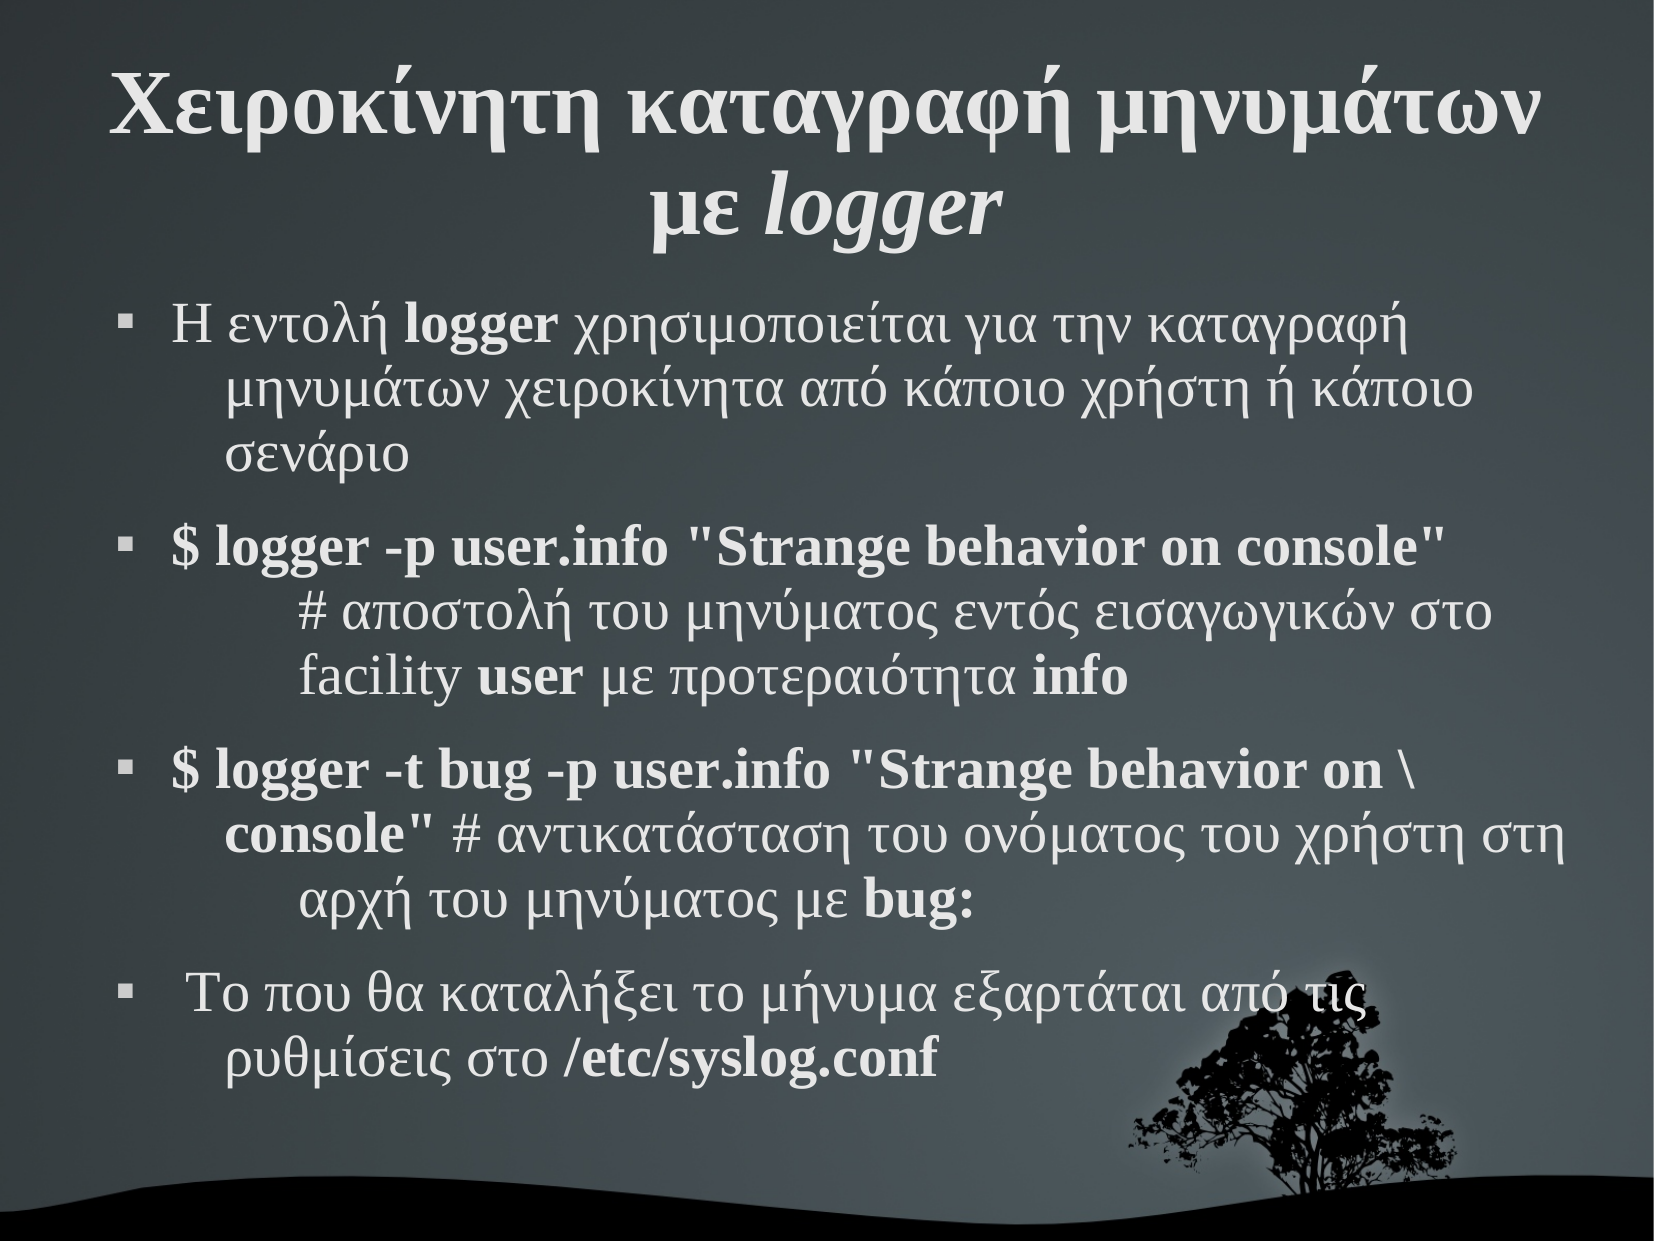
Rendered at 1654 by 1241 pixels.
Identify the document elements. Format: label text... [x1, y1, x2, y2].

picture [0, 0, 1654, 1241]
list H εντολή logger χρησιμοποιείται για την καταγραφή μηνυμάτων χειροκίνητα από κάποιο χρήστη ή κάποιο σενάριο $ logger -p user.info "Strange behavior on console" # αποστολή του μηνύματος εντός εισαγωγικών στο facility user με προτεραιότητα info $ logger -t bug -p user.info "Strange behavior on \ console" # αντικατάσταση του ονόματος του χρήστη στη αρχή του μηνύματος με bug: Το που θα καταλήξει το μήνυμα εξαρτάται από τις ρυθμίσεις στο /etc/syslog.conf [82, 290, 1571, 1199]
title Χειροκίνητη καταγραφή μηνυμάτων με logger [82, 33, 1571, 273]
